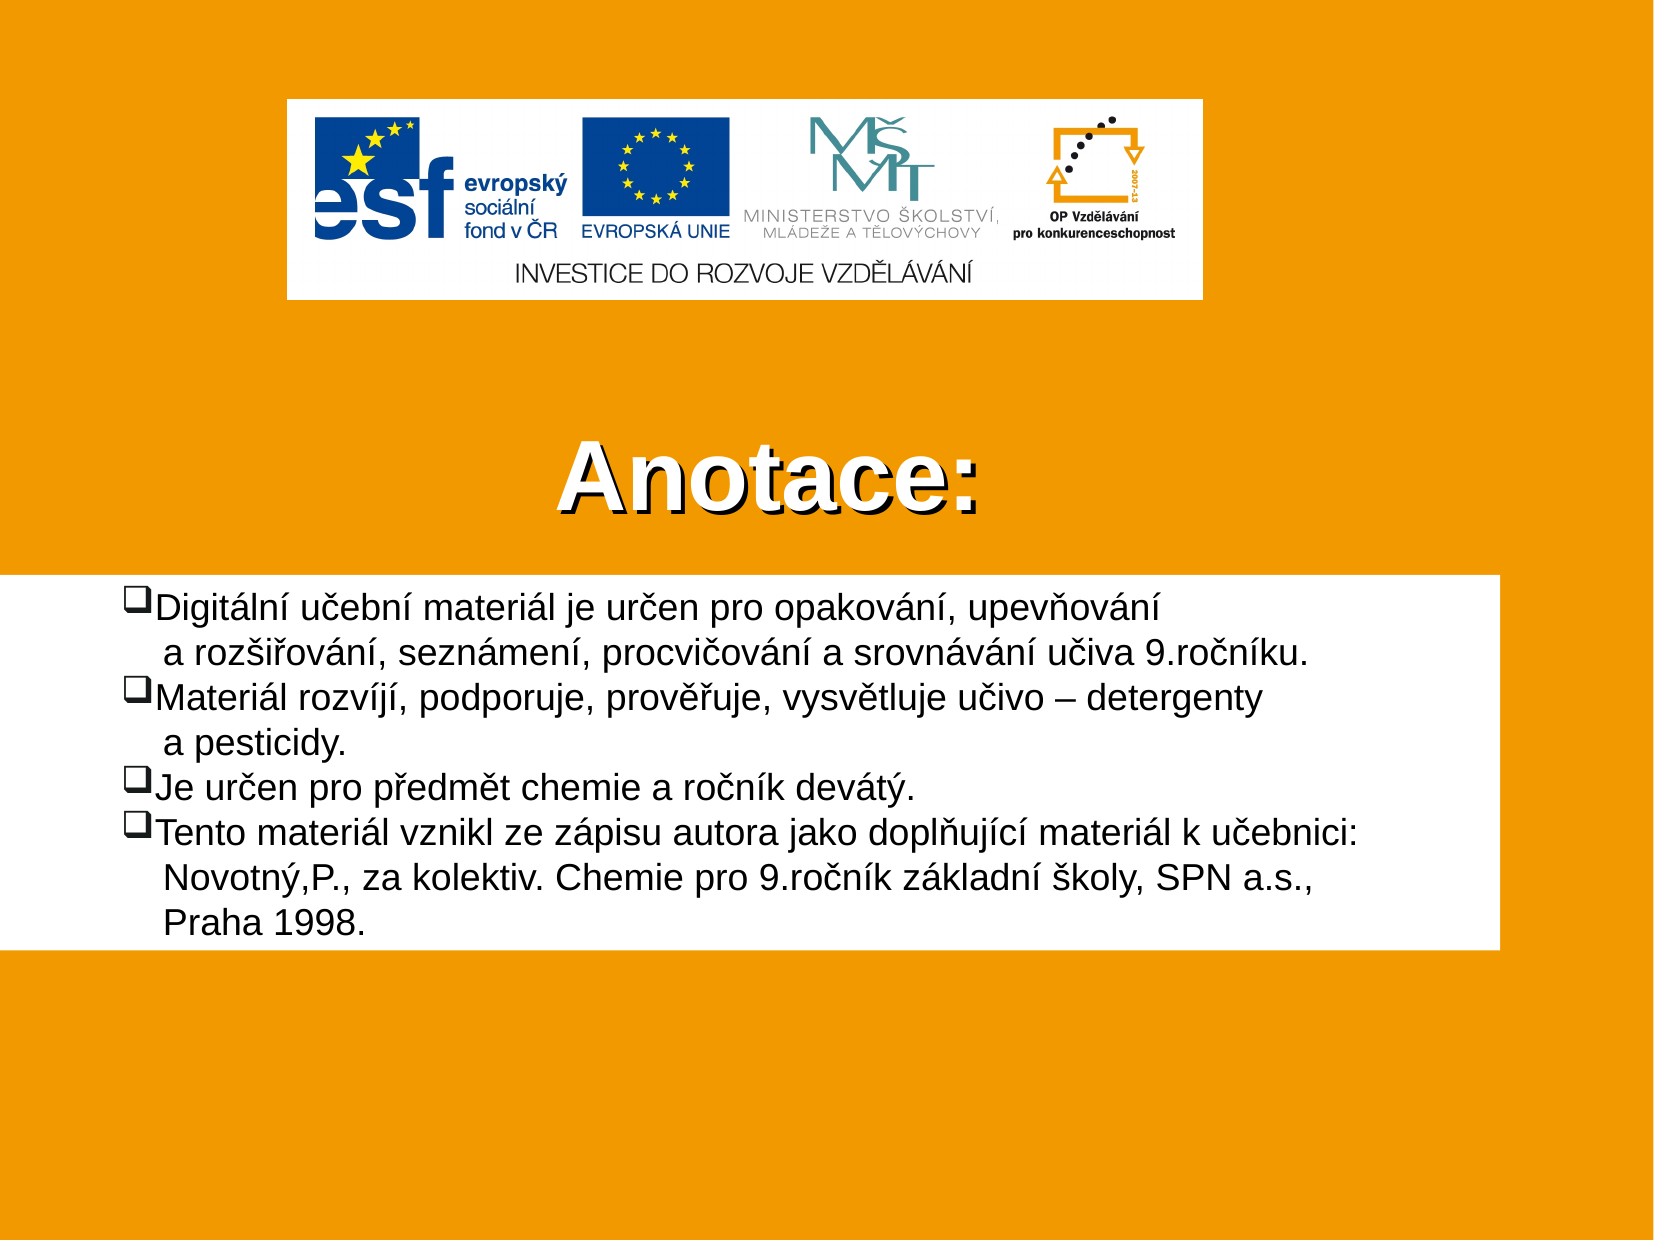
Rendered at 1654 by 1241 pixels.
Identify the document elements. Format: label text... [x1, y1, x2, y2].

title Anotace: [112, 349, 1388, 574]
picture [287, 99, 1203, 300]
text_box Digitální učební materiál je určen pro opakování, upevňování a rozšiřování, seznámení, procvičování a srovnávání učiva 9.ročníku. Materiál rozvíjí, podporuje, prověřuje, vysvětluje učivo – detergenty a pesticidy. Je určen pro předmět chemie a ročník devátý. Tento materiál vznikl ze zápisu autora jako doplňující materiál k učebnici: Novotný,P., za kolektiv. Chemie pro 9.ročník základní školy, SPN a.s., Praha 1998. [0, 574, 1501, 951]
